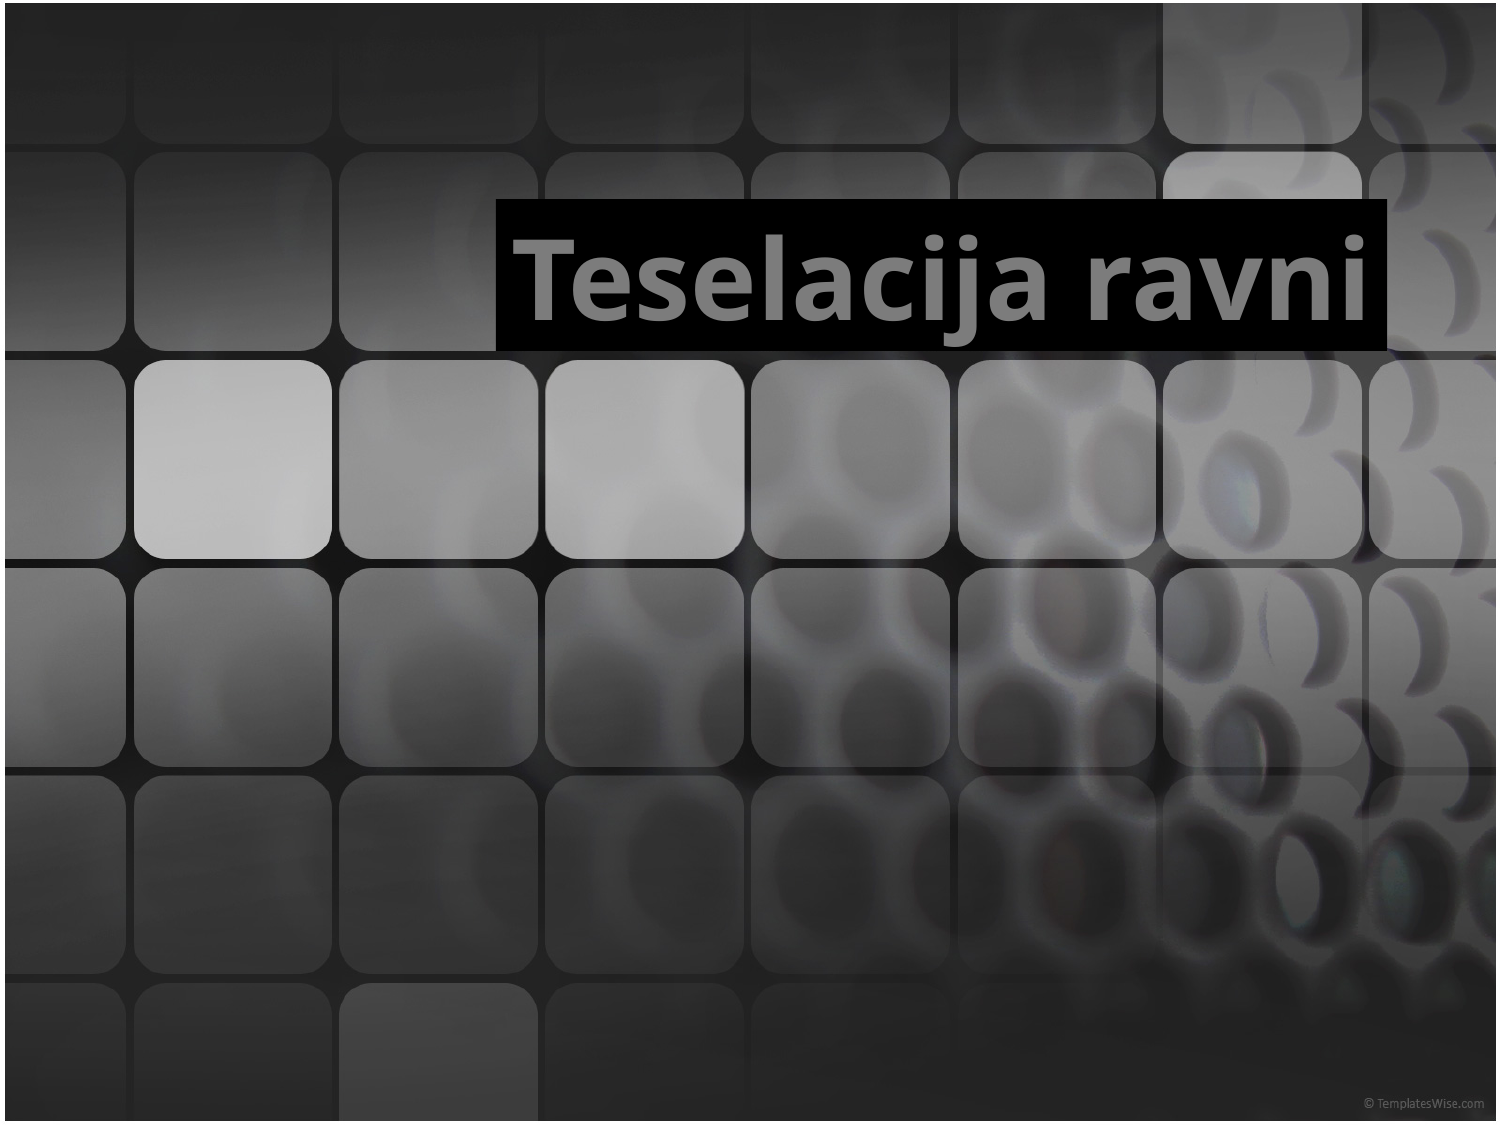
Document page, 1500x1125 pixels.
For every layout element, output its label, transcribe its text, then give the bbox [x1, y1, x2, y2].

text_box Teselacija ravni [495, 199, 1388, 351]
picture [0, 0, 1500, 1125]
